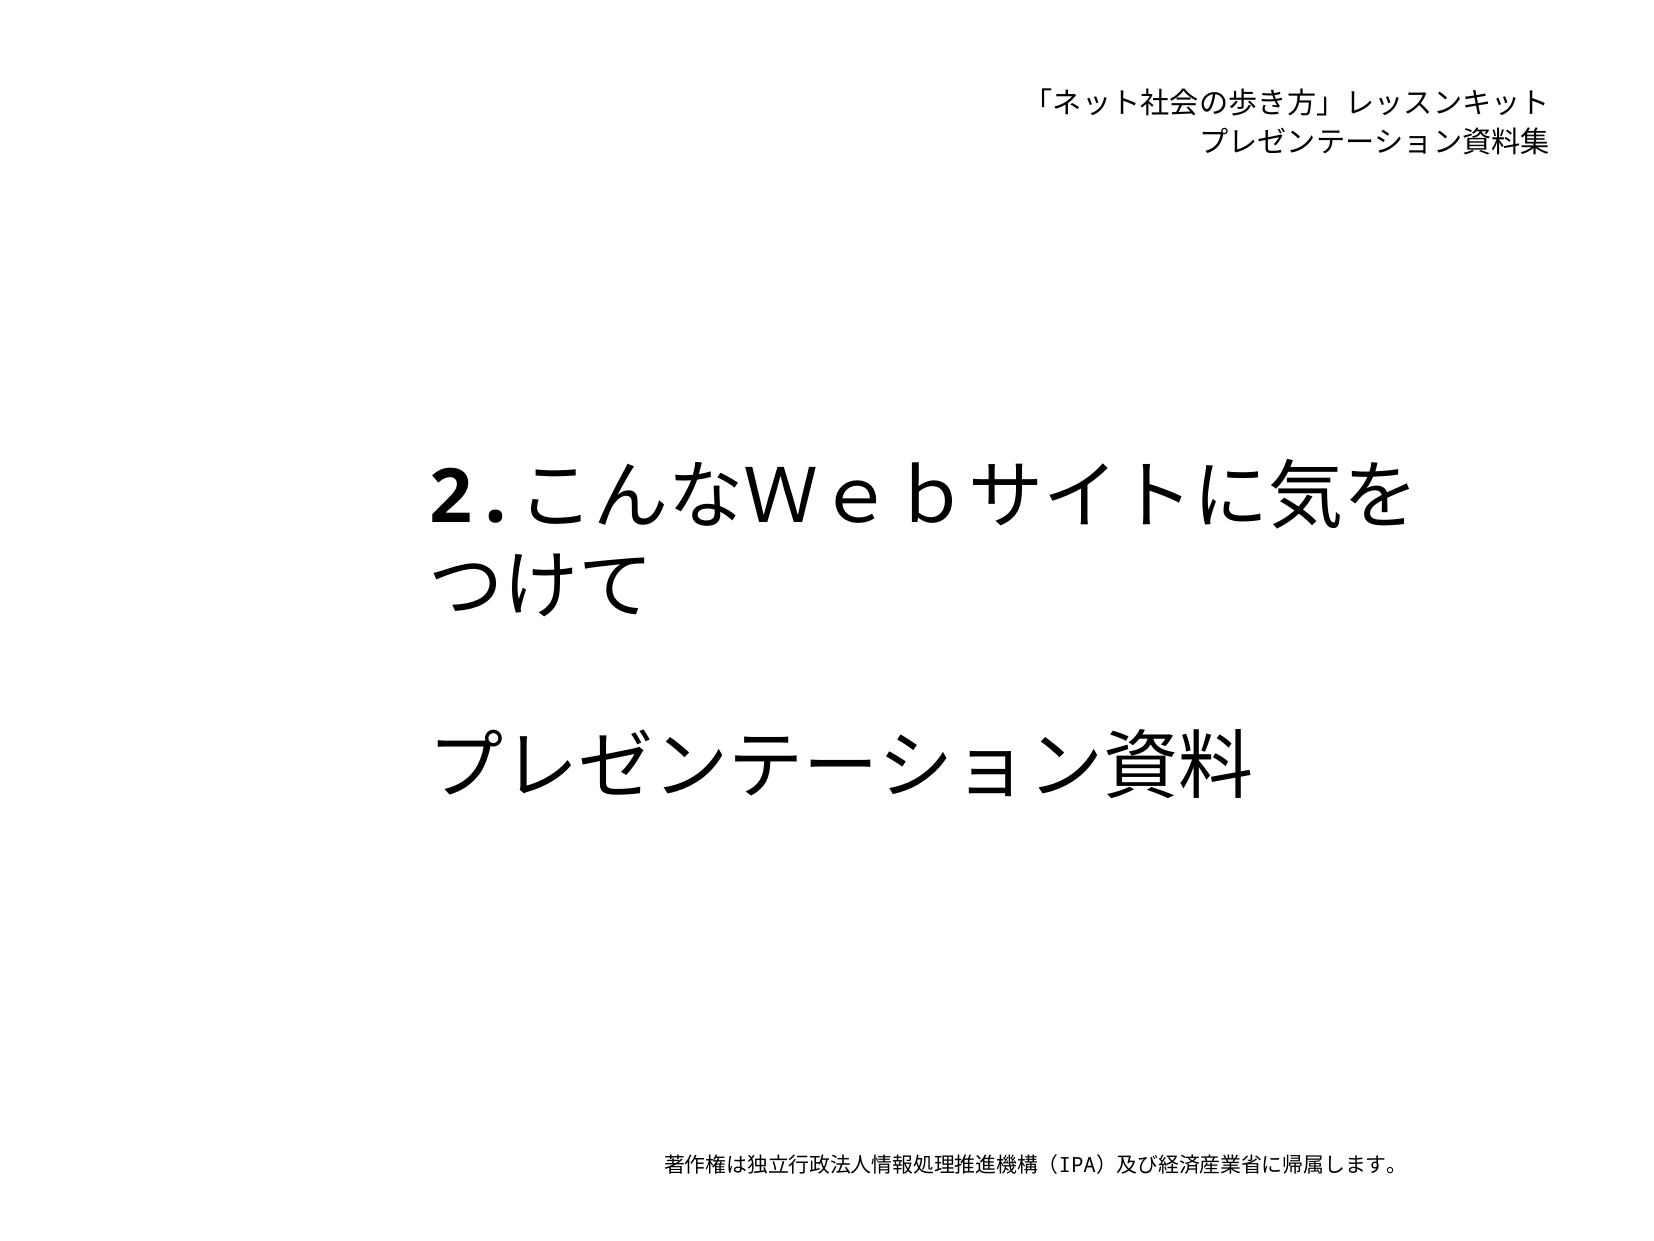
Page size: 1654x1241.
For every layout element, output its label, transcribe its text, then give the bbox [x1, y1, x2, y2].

text_box 2.こんなＷｅｂサイトに気をつけて プレゼンテーション資料 [413, 442, 1447, 819]
text_box 著作権は独立行政法人情報処理推進機構（IPA）及び経済産業省に帰属します。 [649, 1145, 1536, 1186]
text_box 「ネット社会の歩き方」レッスンキット プレゼンテーション資料集 [1003, 74, 1566, 169]
